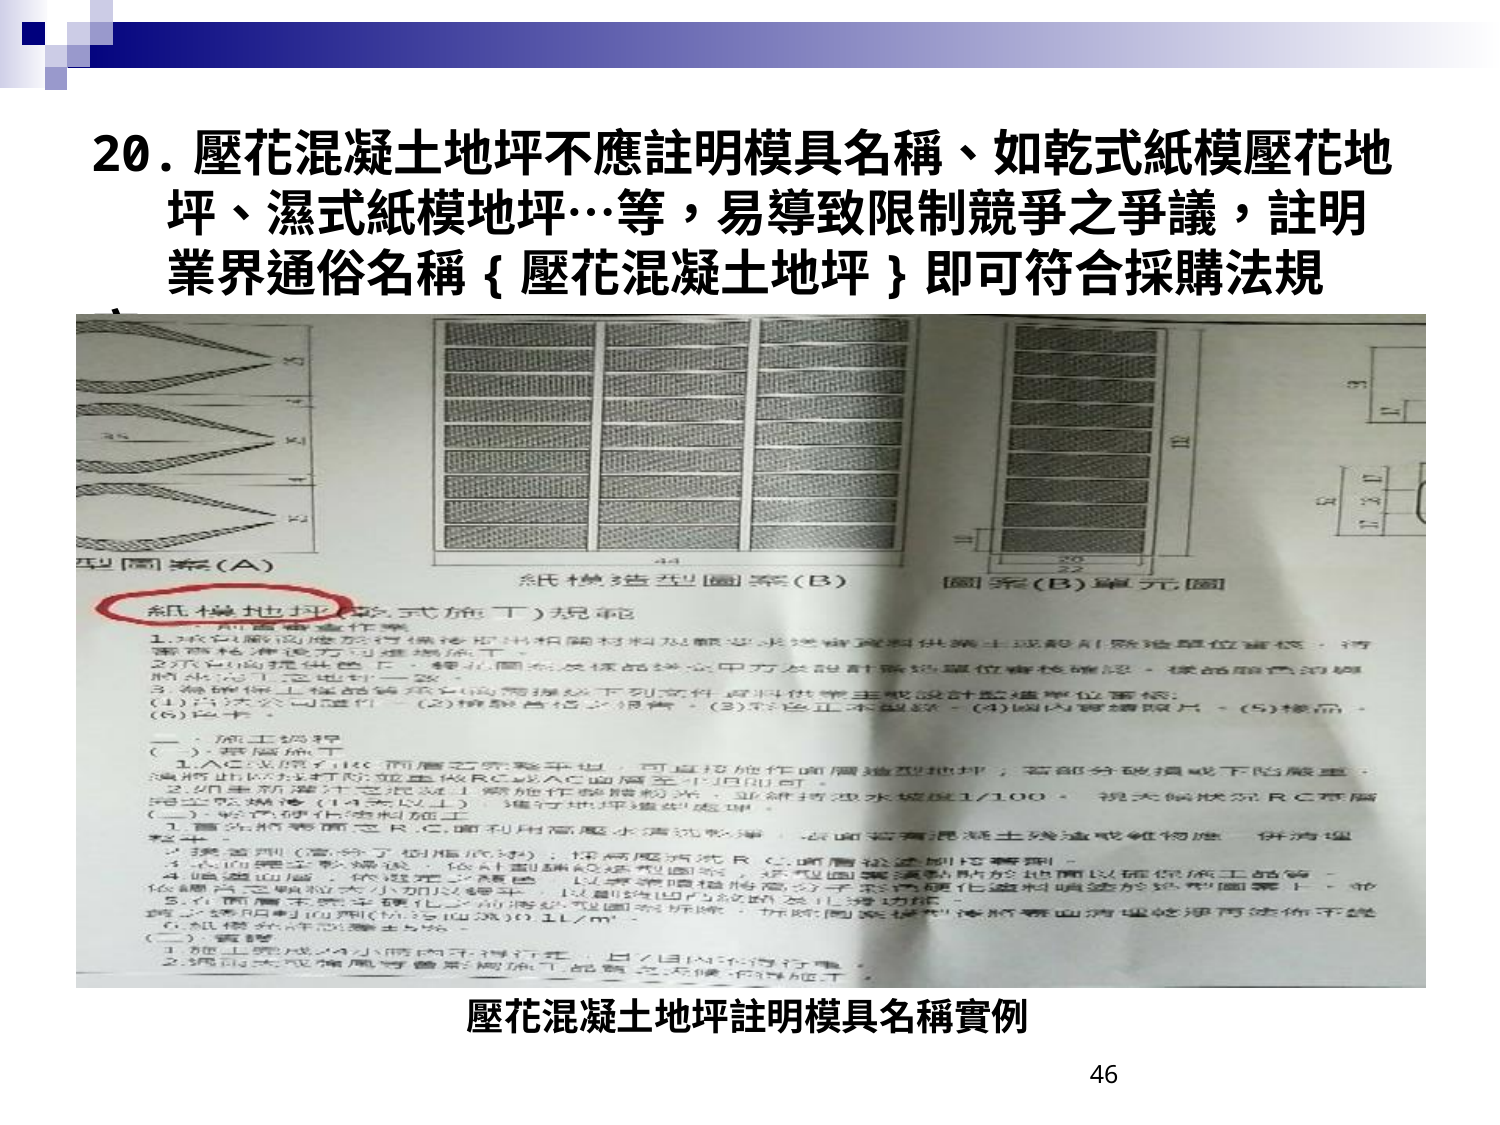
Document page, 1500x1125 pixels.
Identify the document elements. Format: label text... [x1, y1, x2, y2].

text_box 20.壓花混凝土地坪不應註明模具名稱、如乾式紙模壓花地 坪、濕式紙模地坪…等，易導致限制競爭之爭議，註明 業界通俗名稱{壓花混凝土地坪}即可符合採購法規定。 [77, 114, 1425, 314]
text_box 壓花混凝土地坪註明模具名稱實例 [452, 986, 1044, 1046]
picture [76, 314, 1426, 988]
text_box [1074, 1025, 1426, 1101]
